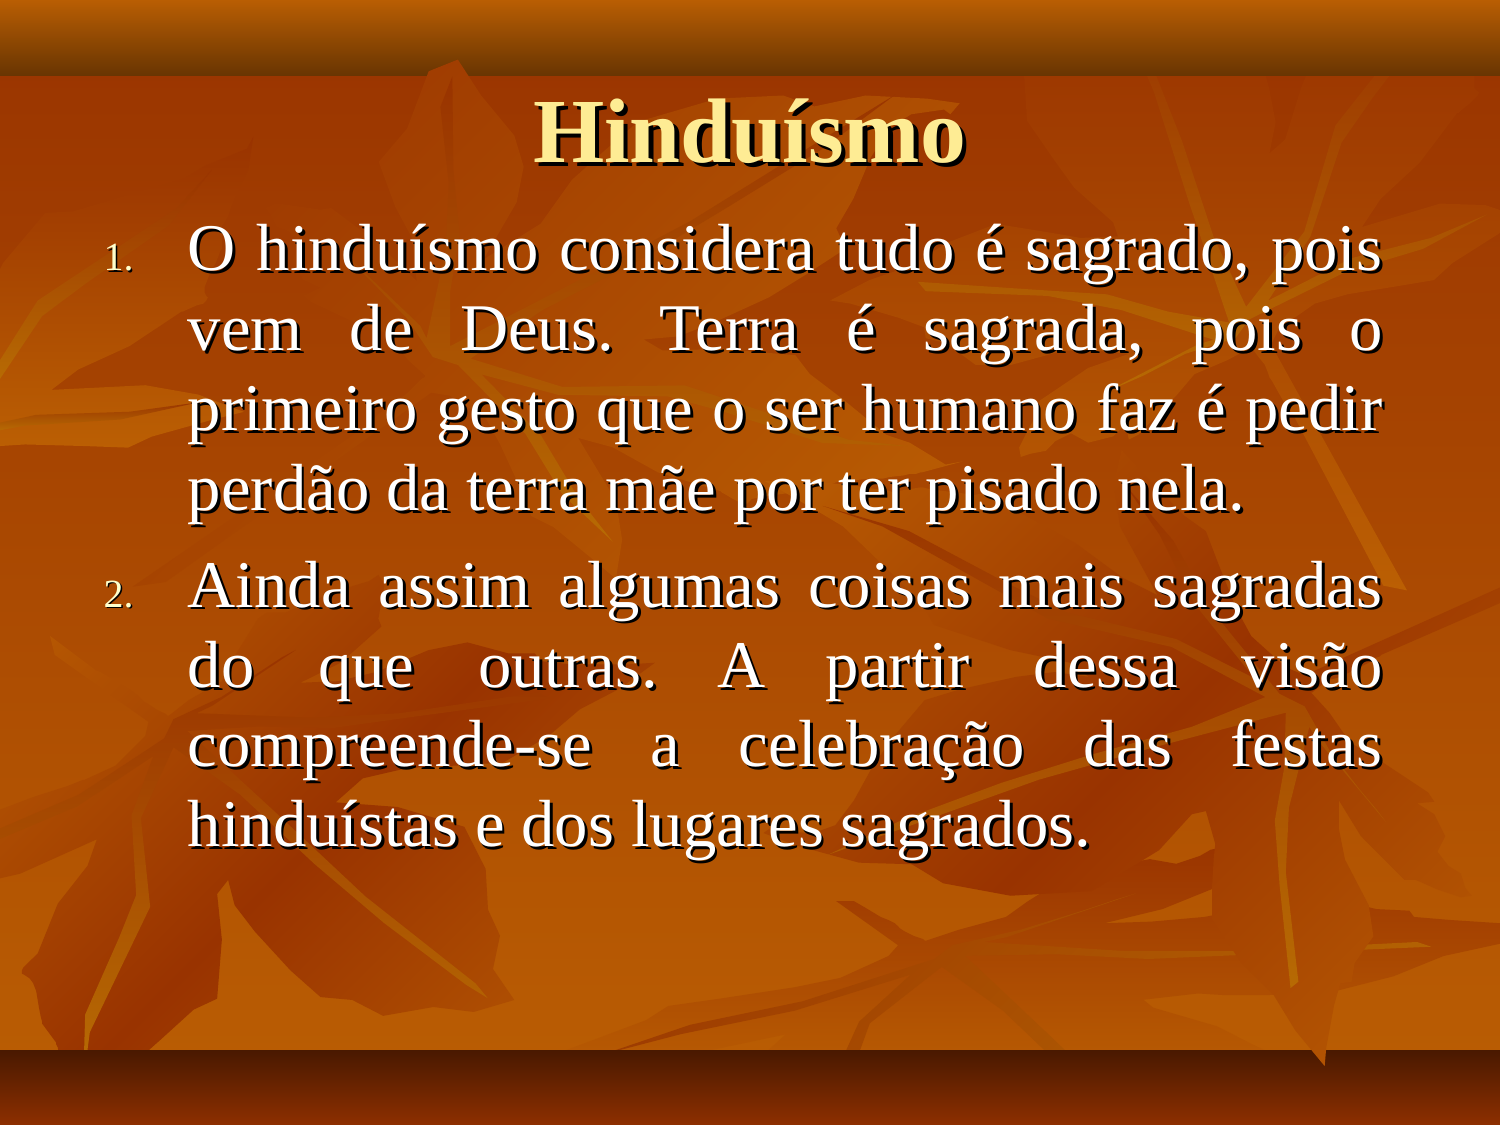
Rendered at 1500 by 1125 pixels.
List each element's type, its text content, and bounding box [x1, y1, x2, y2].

title Hinduísmo [112, 63, 1388, 189]
text_box O hinduísmo considera tudo é sagrado, pois vem de Deus. Terra é sagrada, pois o primeiro gesto que o ser humano faz é pedir perdão da terra mãe por ter pisado nela. Ainda assim algumas coisas mais sagradas do que outras. A partir dessa visão compreende-se a celebração das festas hinduístas e dos lugares sagrados. [88, 196, 1400, 1000]
